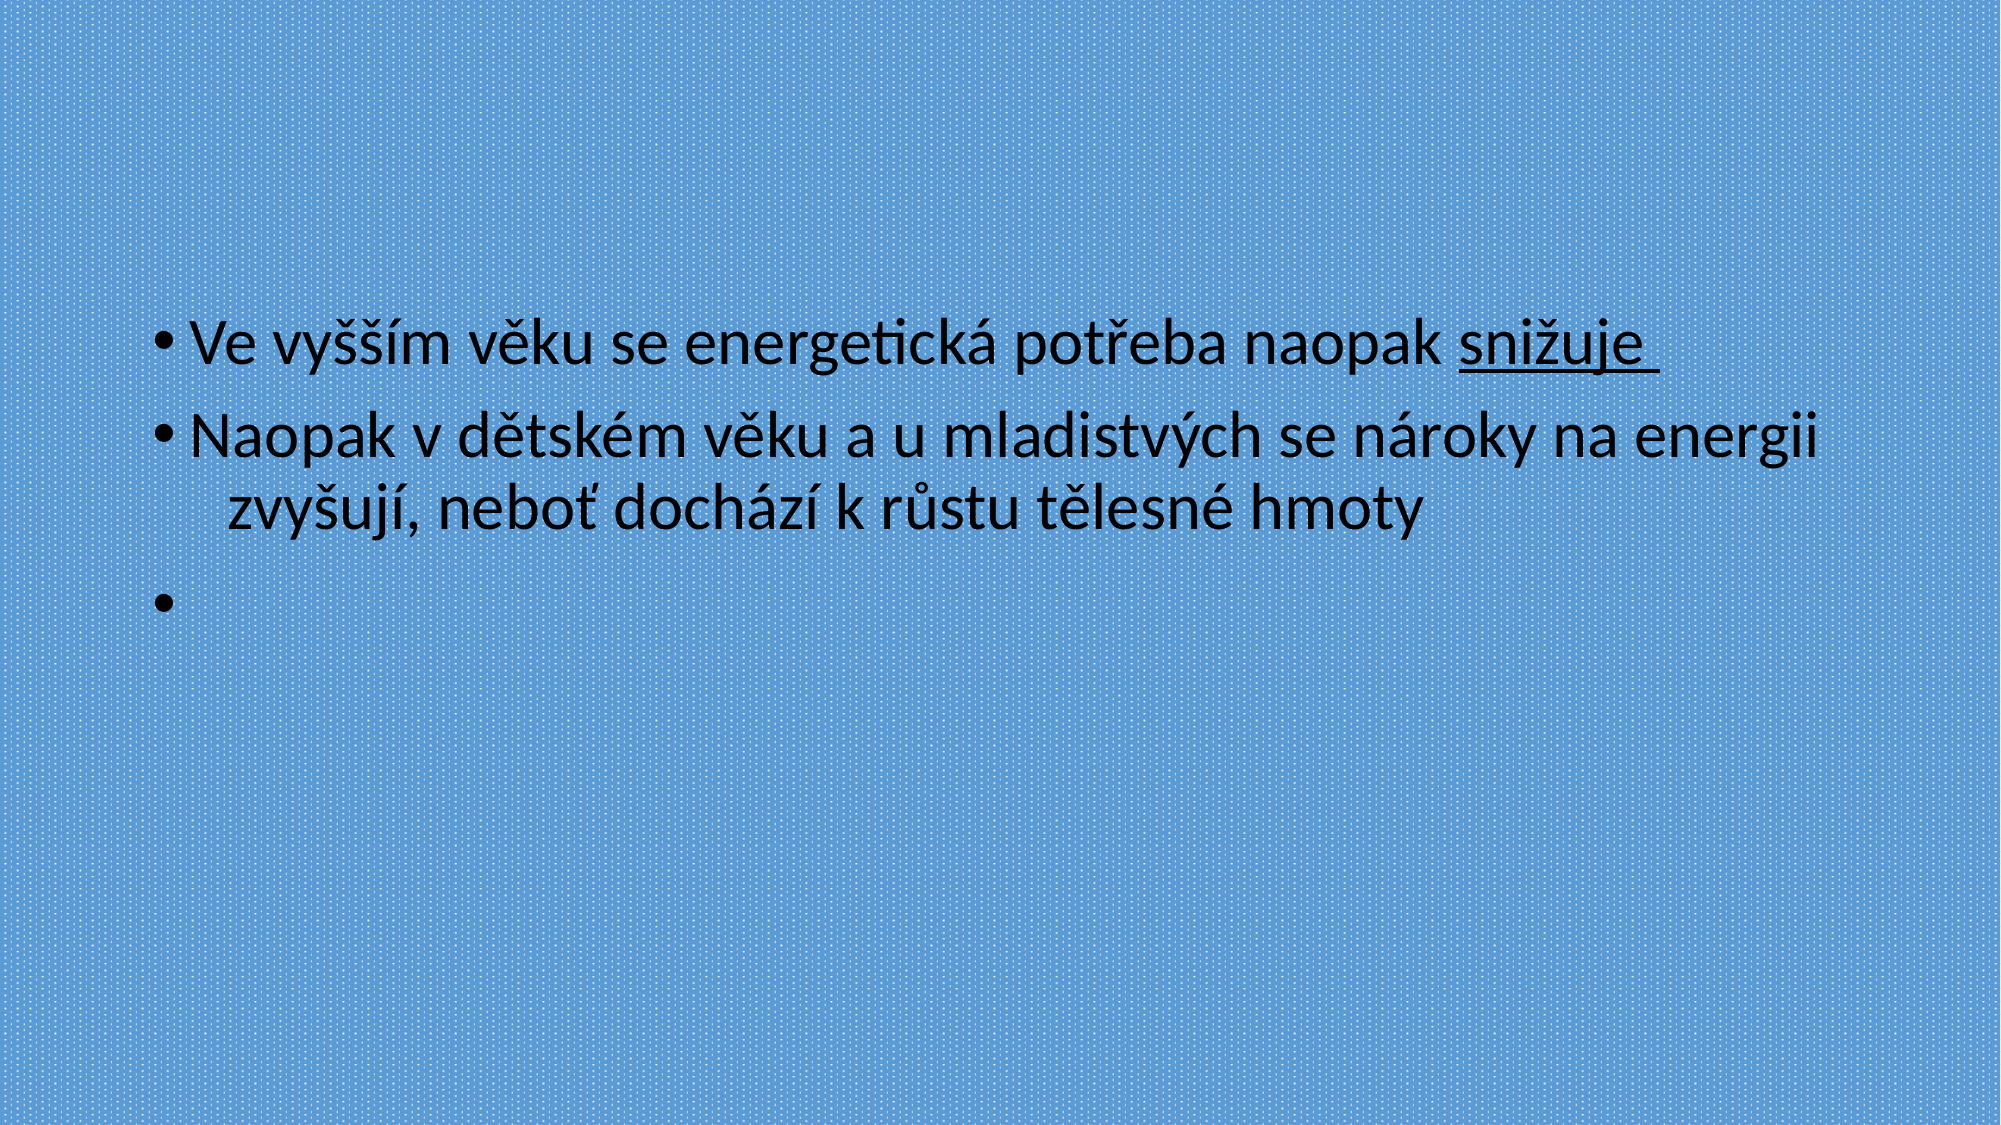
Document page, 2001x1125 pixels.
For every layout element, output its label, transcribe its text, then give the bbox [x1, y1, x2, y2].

list Ve vyšším věku se energetická potřeba naopak snižuje Naopak v dětském věku a u mladistvých se nároky na energii zvyšují, neboť dochází k růstu tělesné hmoty [137, 299, 1863, 1014]
title [137, 59, 1863, 278]
